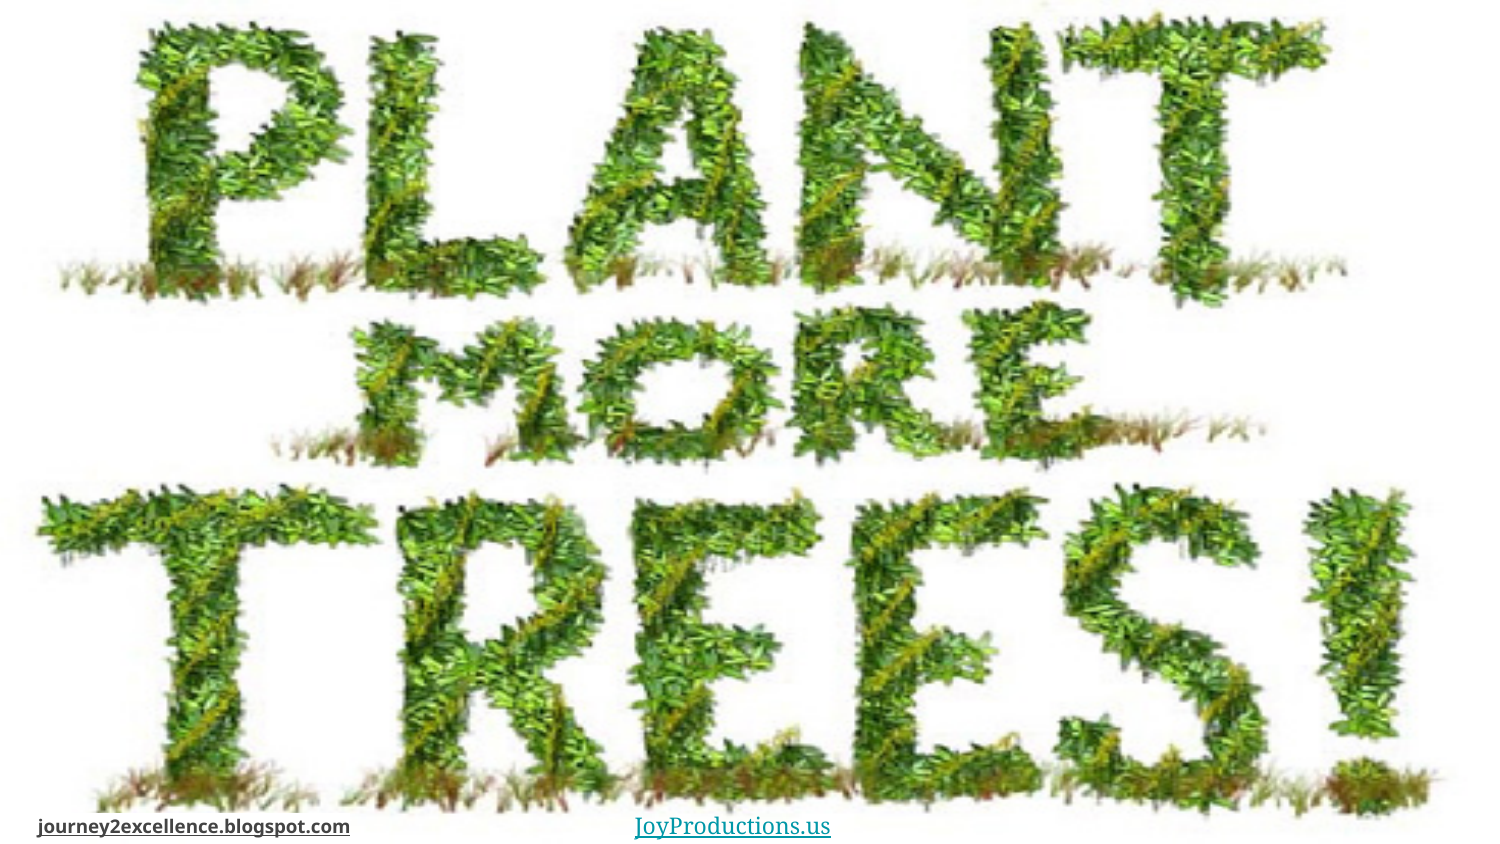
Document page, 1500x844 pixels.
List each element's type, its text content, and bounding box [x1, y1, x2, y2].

text_box journey2excellence.blogspot.com [22, 794, 395, 844]
picture [0, 0, 1489, 844]
text_box JoyProductions.us [619, 803, 869, 844]
